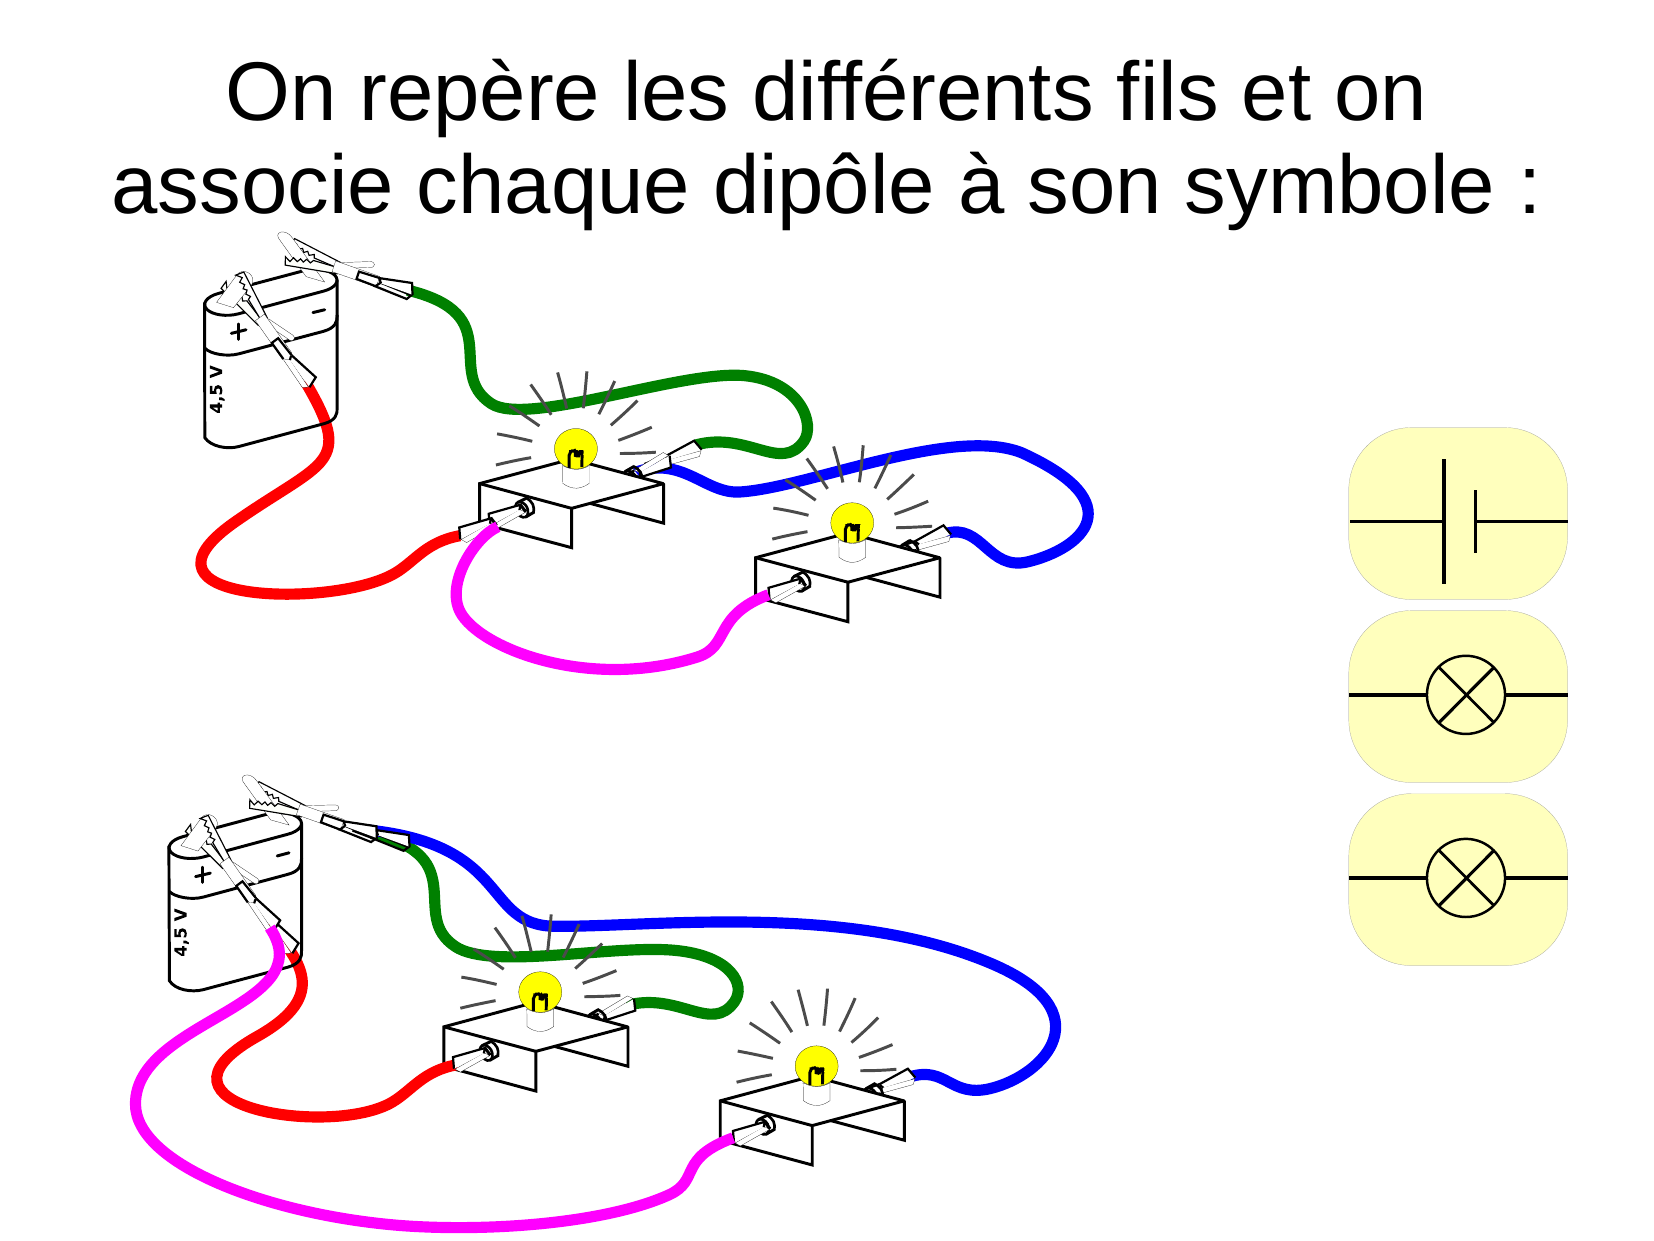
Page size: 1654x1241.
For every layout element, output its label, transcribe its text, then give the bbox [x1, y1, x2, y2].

picture [1346, 791, 1571, 969]
picture [1346, 425, 1571, 603]
picture [129, 230, 1099, 1241]
picture [1346, 608, 1571, 786]
subtitle On repère les différents fils et on associe chaque dipôle à son symbole : [82, 45, 1571, 1014]
